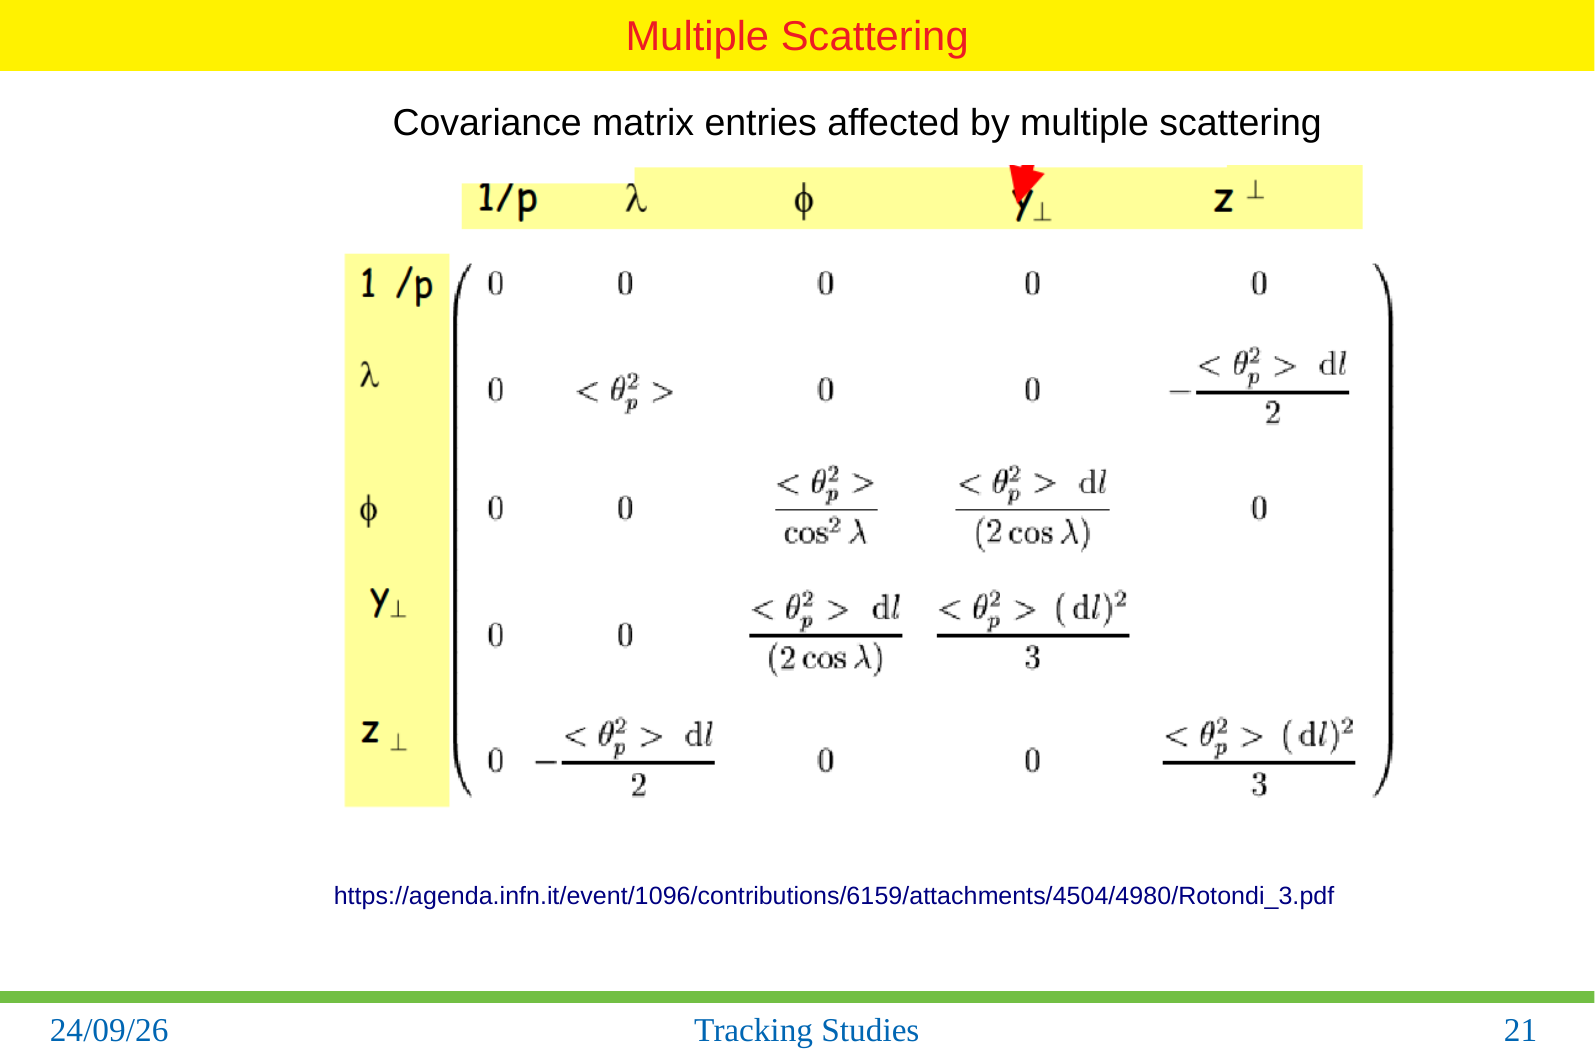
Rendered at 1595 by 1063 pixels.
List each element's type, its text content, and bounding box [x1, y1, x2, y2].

text_box Covariance matrix entries affected by multiple scattering [377, 94, 1347, 152]
title Multiple Scattering [0, 0, 1595, 71]
text_box https://agenda.infn.it/event/1096/contributions/6159/attachments/4504/4980/Rotondi_3.pdf [318, 874, 1595, 922]
picture [299, 165, 1406, 840]
